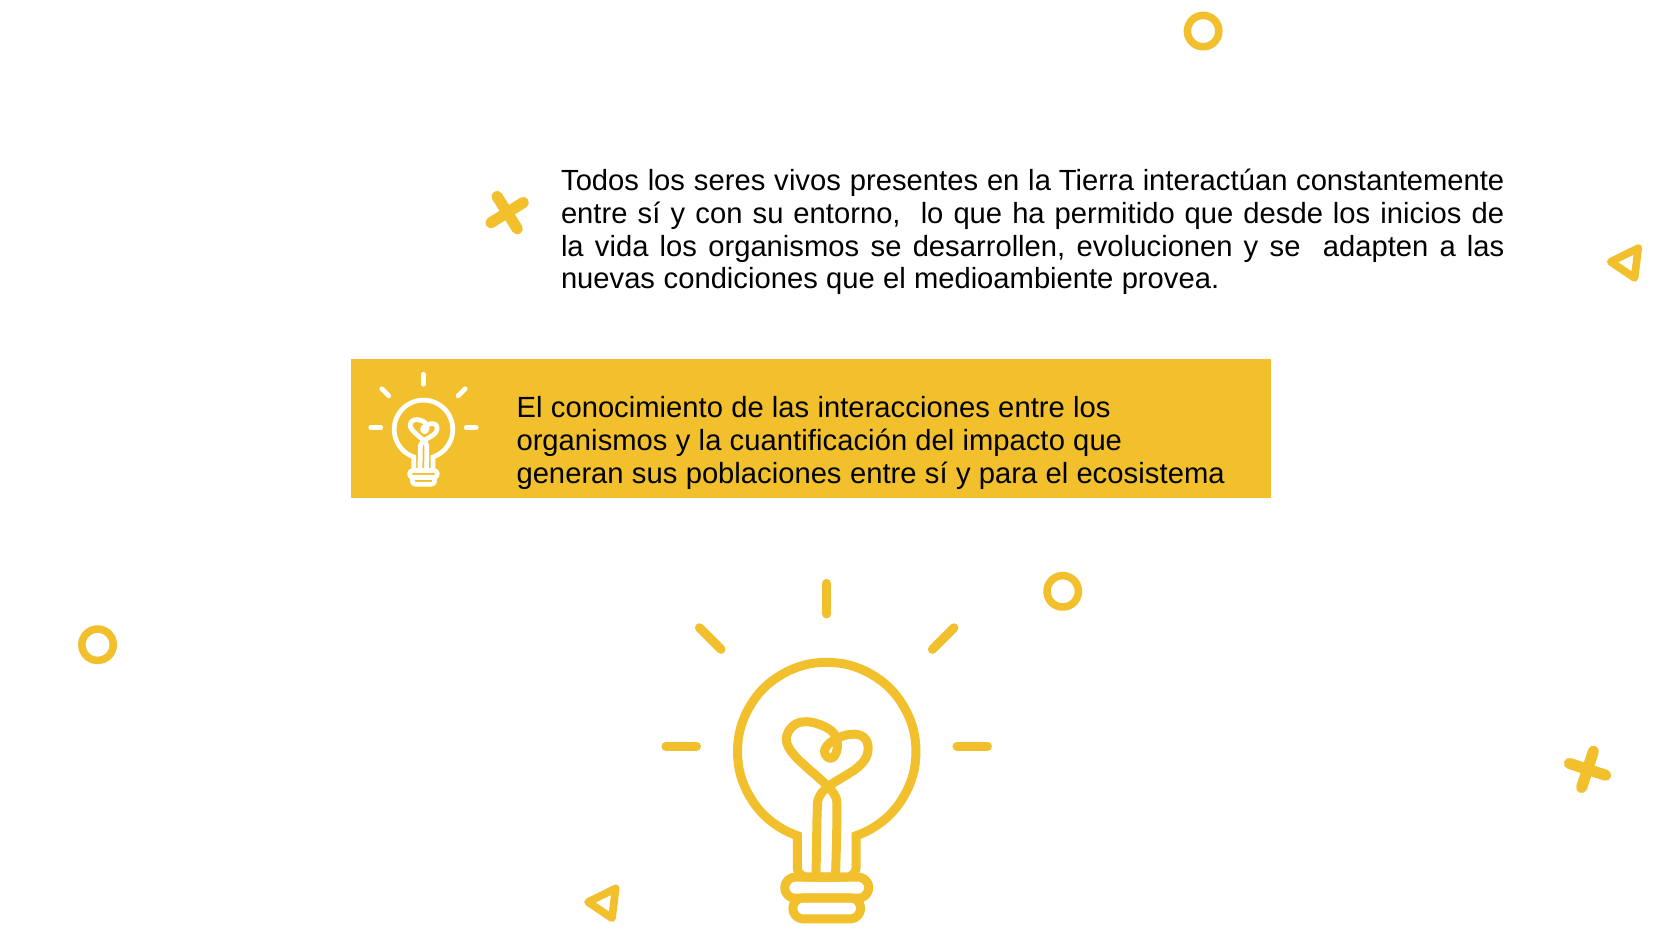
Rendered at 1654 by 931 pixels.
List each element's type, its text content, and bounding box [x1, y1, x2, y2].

text_box Todos los seres vivos presentes en la Tierra interactúan constantemente entre sí y con su entorno, lo que ha permitido que desde los inicios de la vida los organismos se desarrollen, evolucionen y se adapten a las nuevas condiciones que el medioambiente provea. [561, 130, 1506, 329]
text_box El conocimiento de las interacciones entre los organismos y la cuantificación del impacto que generan sus poblaciones entre sí y para el ecosistema [501, 383, 1270, 530]
